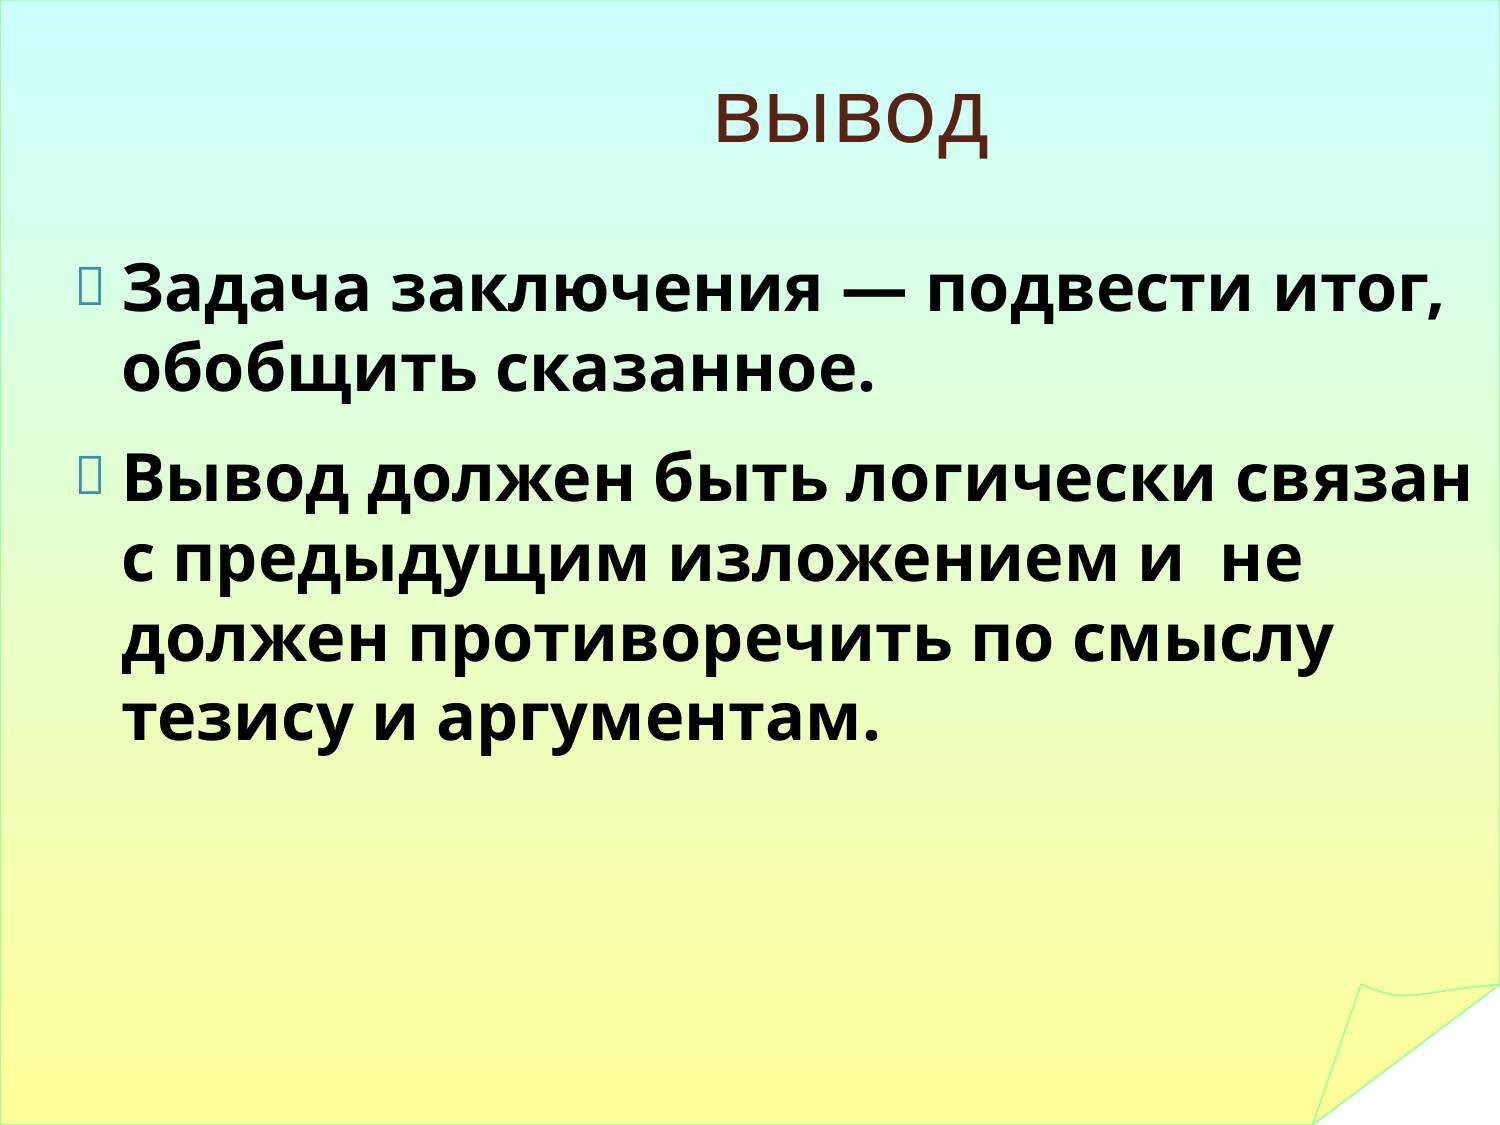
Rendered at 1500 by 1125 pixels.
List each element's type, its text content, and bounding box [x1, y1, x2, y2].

title вывод [235, 45, 1466, 233]
text_box [0, 0, 1500, 1125]
list Задача заключения — подвести итог, обобщить сказанное. Вывод должен быть логически связан с предыдущим изложением и не должен противоречить по смыслу тезису и аргументам. [46, 237, 1500, 1025]
